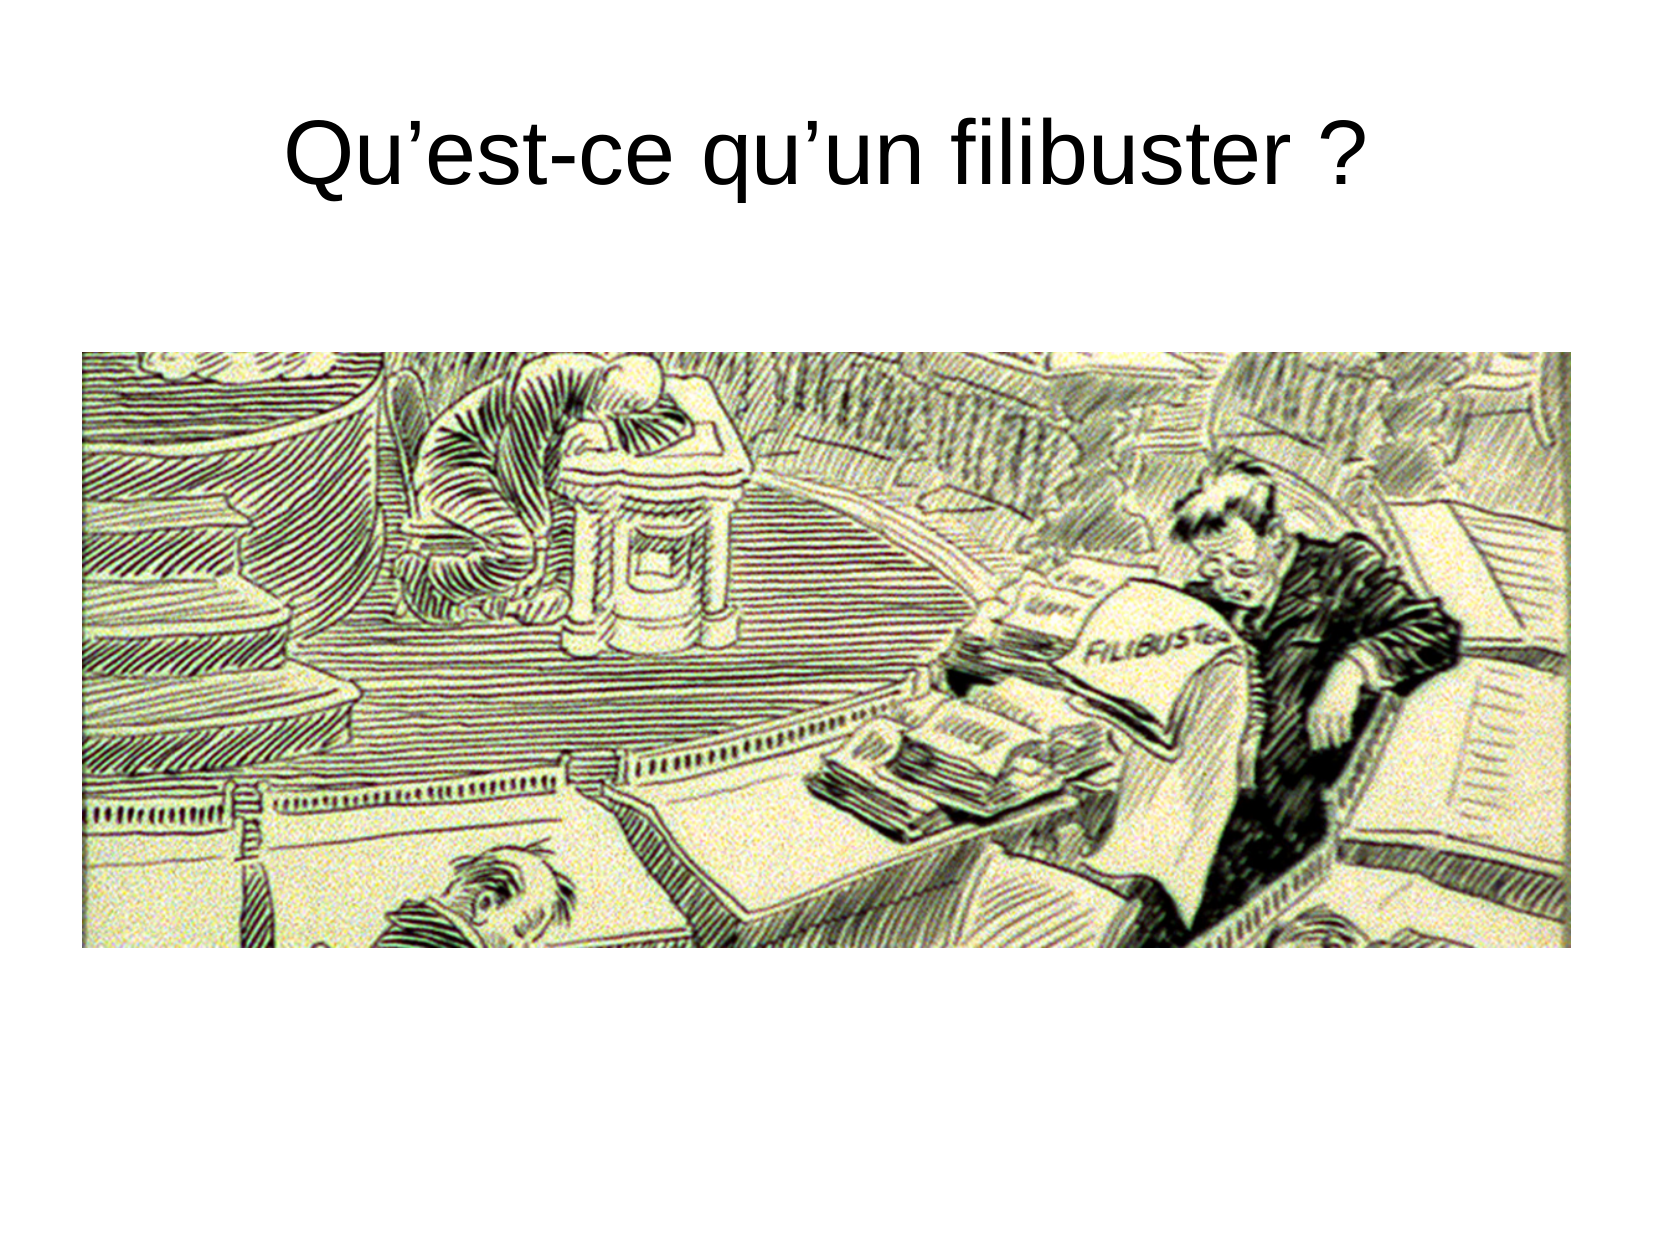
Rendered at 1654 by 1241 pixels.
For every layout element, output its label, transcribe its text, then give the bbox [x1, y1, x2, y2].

title Qu’est-ce qu’un filibuster ? [82, 49, 1571, 257]
picture [82, 352, 1571, 948]
